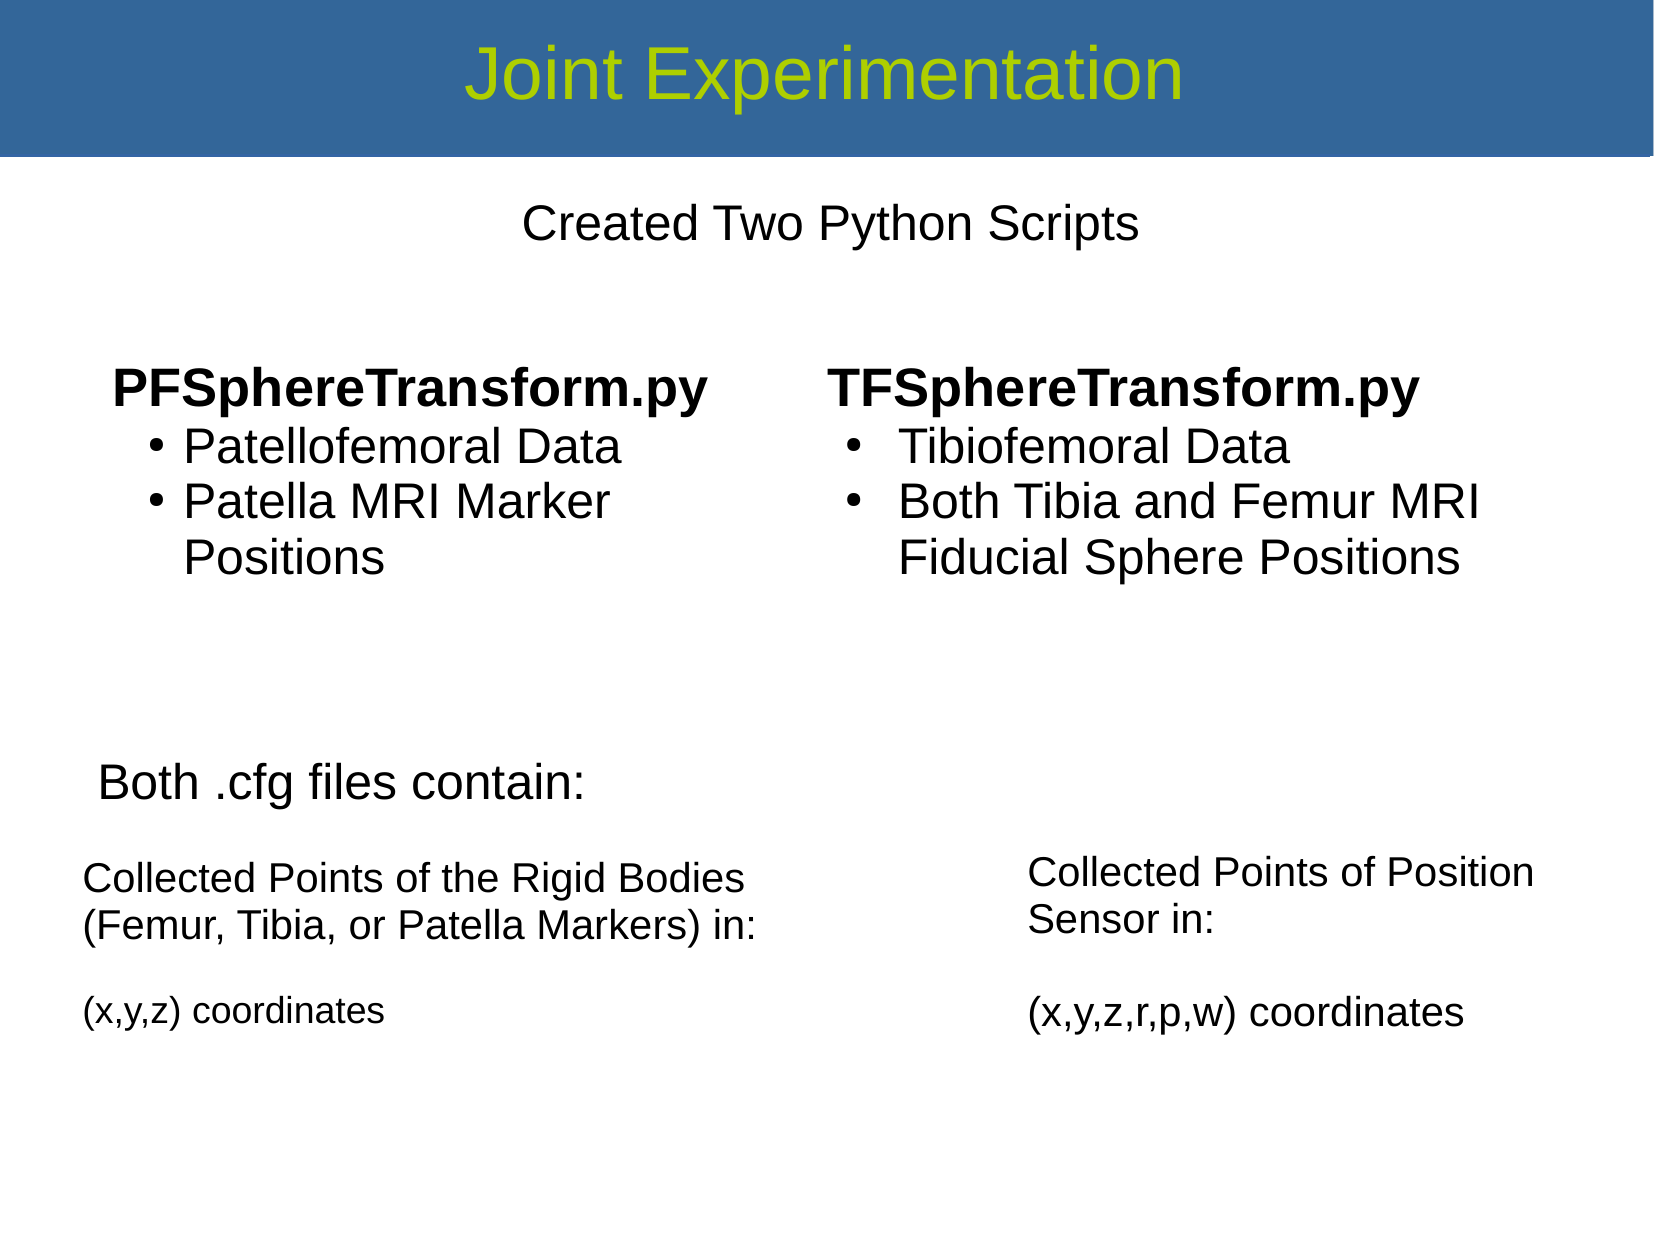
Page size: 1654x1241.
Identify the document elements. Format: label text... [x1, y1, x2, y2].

text_box Both .cfg files contain: [75, 739, 766, 826]
text_box [0, 0, 1654, 156]
text_box Joint Experimentation [0, 24, 1651, 123]
text_box Collected Points of Position Sensor in: (x,y,z,r,p,w) coordinates [1005, 834, 1606, 1051]
text_box Collected Points of the Rigid Bodies (Femur, Tibia, or Patella Markers) in: (x,y,z) coordinates [60, 840, 901, 1047]
text_box PFSphereTransform.py Patellofemoral Data Patella MRI Marker Positions [90, 342, 765, 601]
text_box TFSphereTransform.py Tibiofemoral Data Both Tibia and Femur MRI Fiducial Sphere Positions [804, 342, 1576, 601]
subtitle Created Two Python Scripts [86, 195, 1576, 251]
